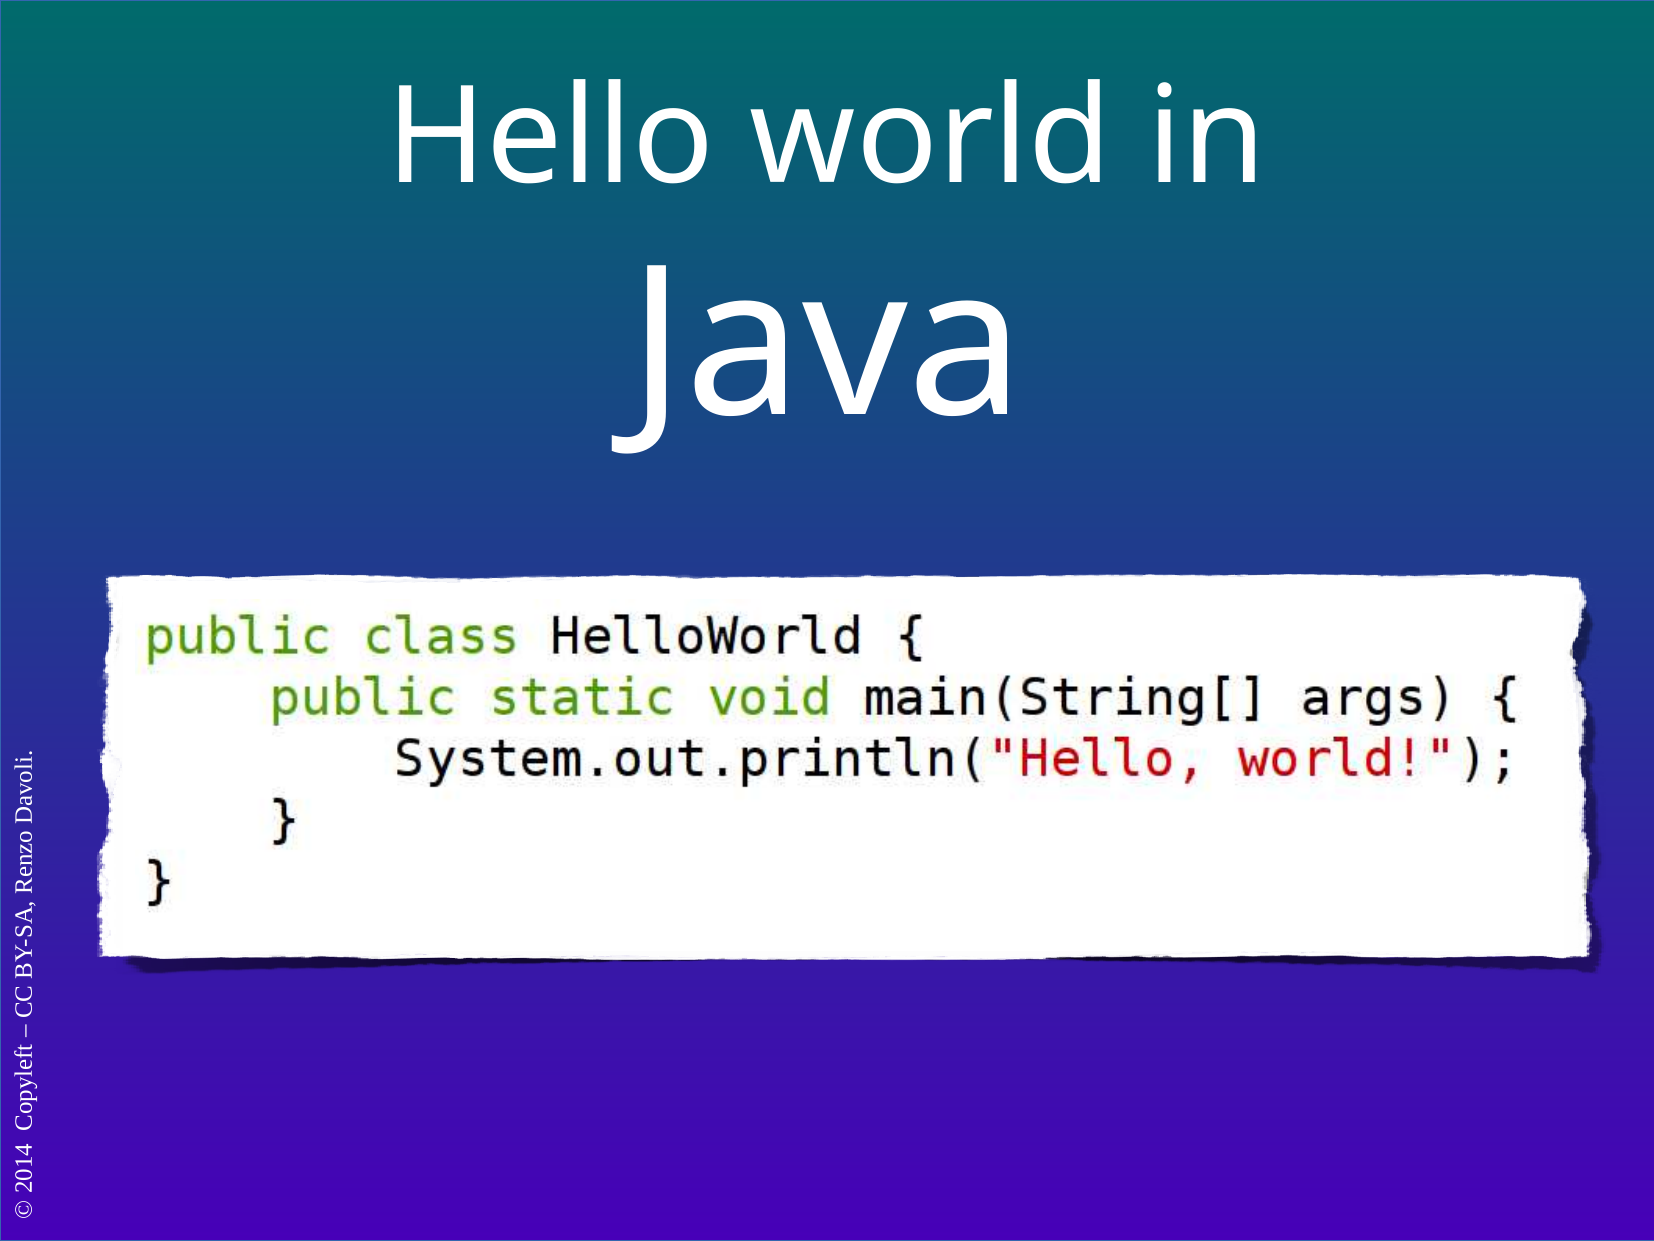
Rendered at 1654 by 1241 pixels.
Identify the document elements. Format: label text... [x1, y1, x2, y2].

text_box Java [0, 185, 1654, 443]
picture [90, 569, 1606, 976]
title Hello world in [0, 44, 1654, 185]
